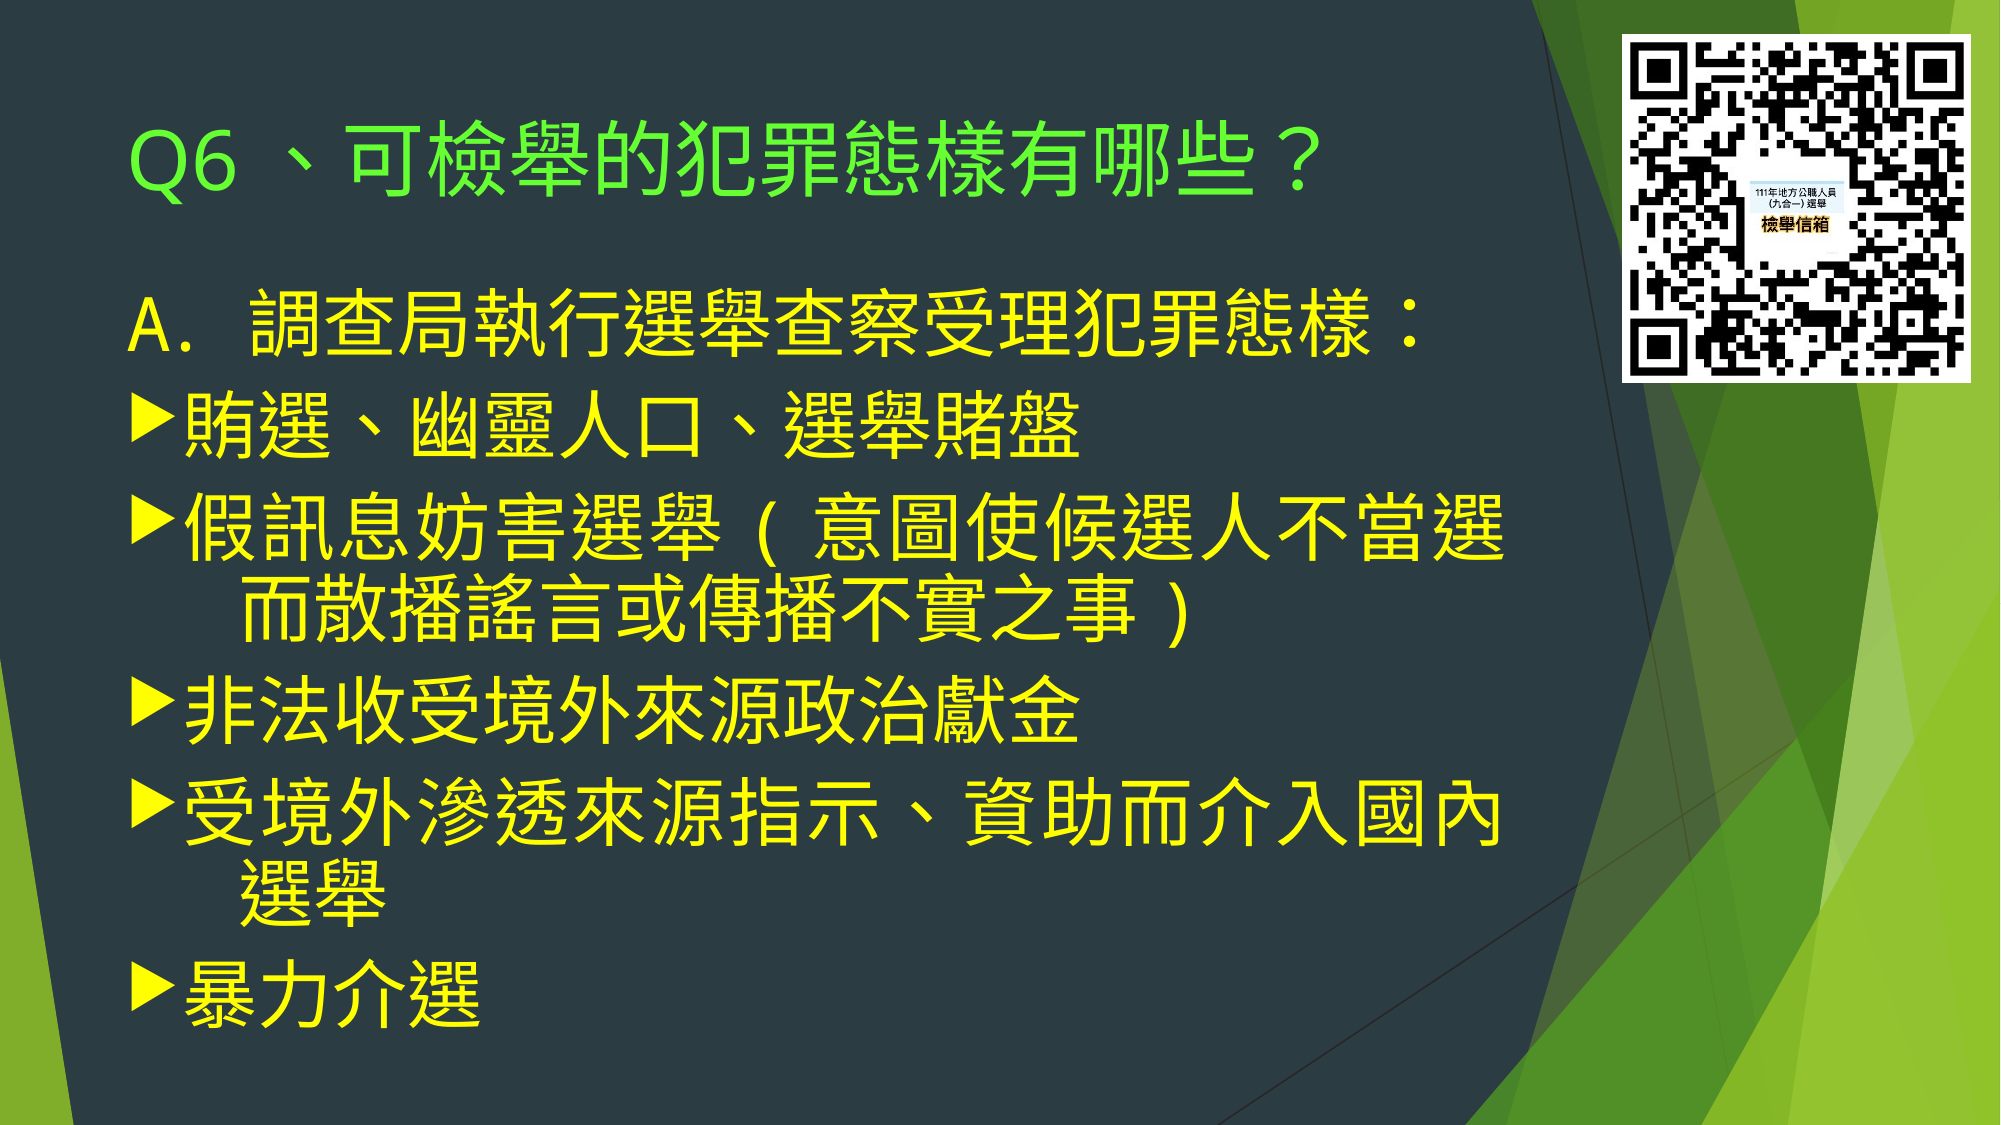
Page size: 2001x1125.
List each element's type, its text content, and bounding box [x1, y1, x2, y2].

list 調查局執行選舉查察受理犯罪態樣： 賄選、幽靈人口、選舉賭盤 假訊息妨害選舉(意圖使候選人不當選而散播謠言或傳播不實之事) 非法收受境外來源政治獻金 受境外滲透來源指示、資助而介入國內選舉 暴力介選 [111, 279, 1522, 1062]
title Q6、可檢舉的犯罪態樣有哪些？ [111, 99, 1522, 279]
picture [1622, 34, 1971, 383]
